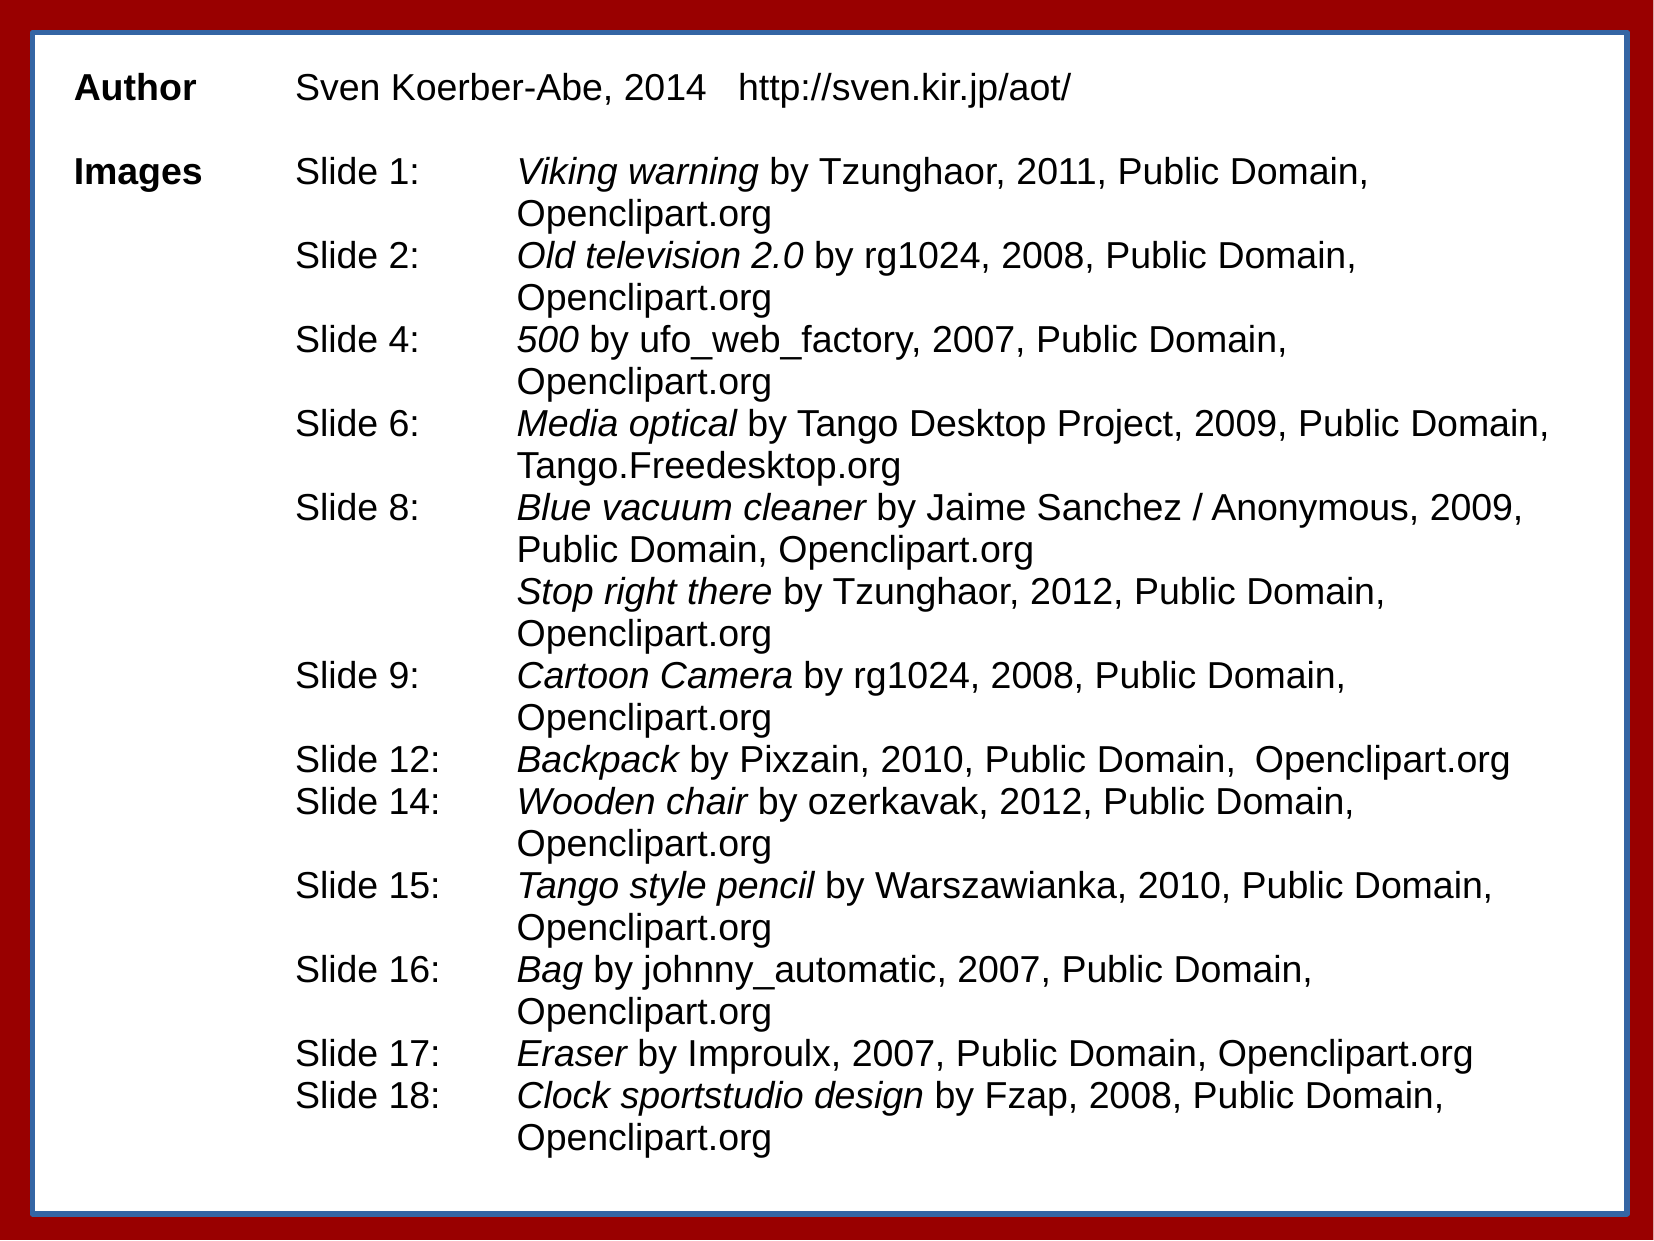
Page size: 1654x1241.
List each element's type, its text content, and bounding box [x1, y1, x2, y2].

text_box Author Sven Koerber-Abe, 2014 http://sven.kir.jp/aot/ Images Slide 1: Viking warning by Tzunghaor, 2011, Public Domain, Openclipart.org Slide 2: Old television 2.0 by rg1024, 2008, Public Domain, Openclipart.org Slide 4: 500 by ufo_web_factory, 2007, Public Domain, Openclipart.org Slide 6: Media optical by Tango Desktop Project, 2009, Public Domain, Tango.Freedesktop.org Slide 8: Blue vacuum cleaner by Jaime Sanchez / Anonymous, 2009, Public Domain, Openclipart.org Stop right there by Tzunghaor, 2012, Public Domain, Openclipart.org Slide 9: Cartoon Camera by rg1024, 2008, Public Domain, Openclipart.org Slide 12: Backpack by Pixzain, 2010, Public Domain, Openclipart.org Slide 14: Wooden chair by ozerkavak, 2012, Public Domain, Openclipart.org Slide 15: Tango style pencil by Warszawianka, 2010, Public Domain, Openclipart.org Slide 16: Bag by johnny_automatic, 2007, Public Domain, Openclipart.org Slide 17: Eraser by Improulx, 2007, Public Domain, Openclipart.org Slide 18: Clock sportstudio design by Fzap, 2008, Public Domain, Openclipart.org [59, 59, 1595, 1218]
text_box [32, 32, 1627, 1214]
